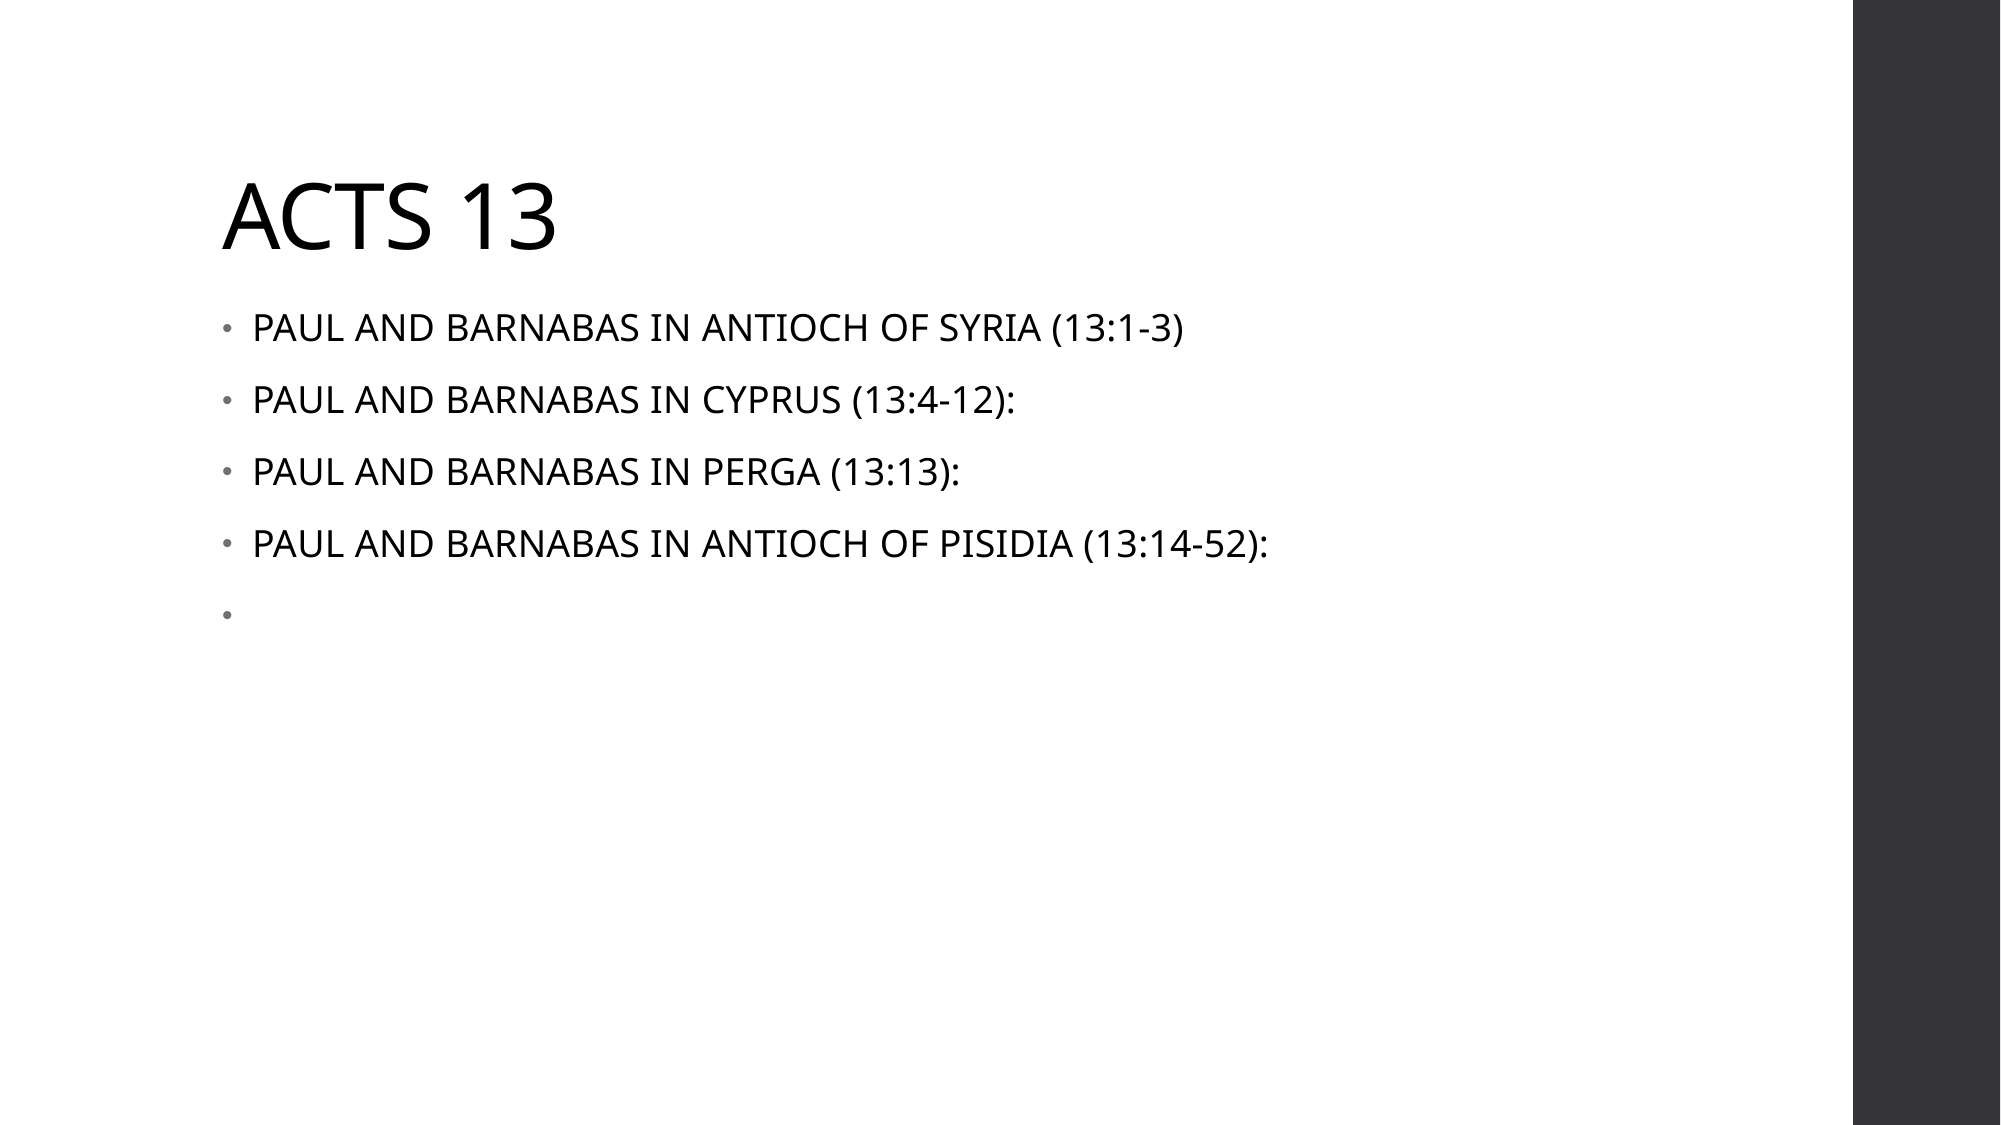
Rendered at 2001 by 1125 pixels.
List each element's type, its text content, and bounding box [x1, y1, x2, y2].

title ACTS 13 [206, 60, 1797, 278]
list PAUL AND BARNABAS IN ANTIOCH OF SYRIA (13:1-3) PAUL AND BARNABAS IN CYPRUS (13:4-12): PAUL AND BARNABAS IN PERGA (13:13): PAUL AND BARNABAS IN ANTIOCH OF PISIDIA (13:14-52): [206, 299, 1617, 1014]
